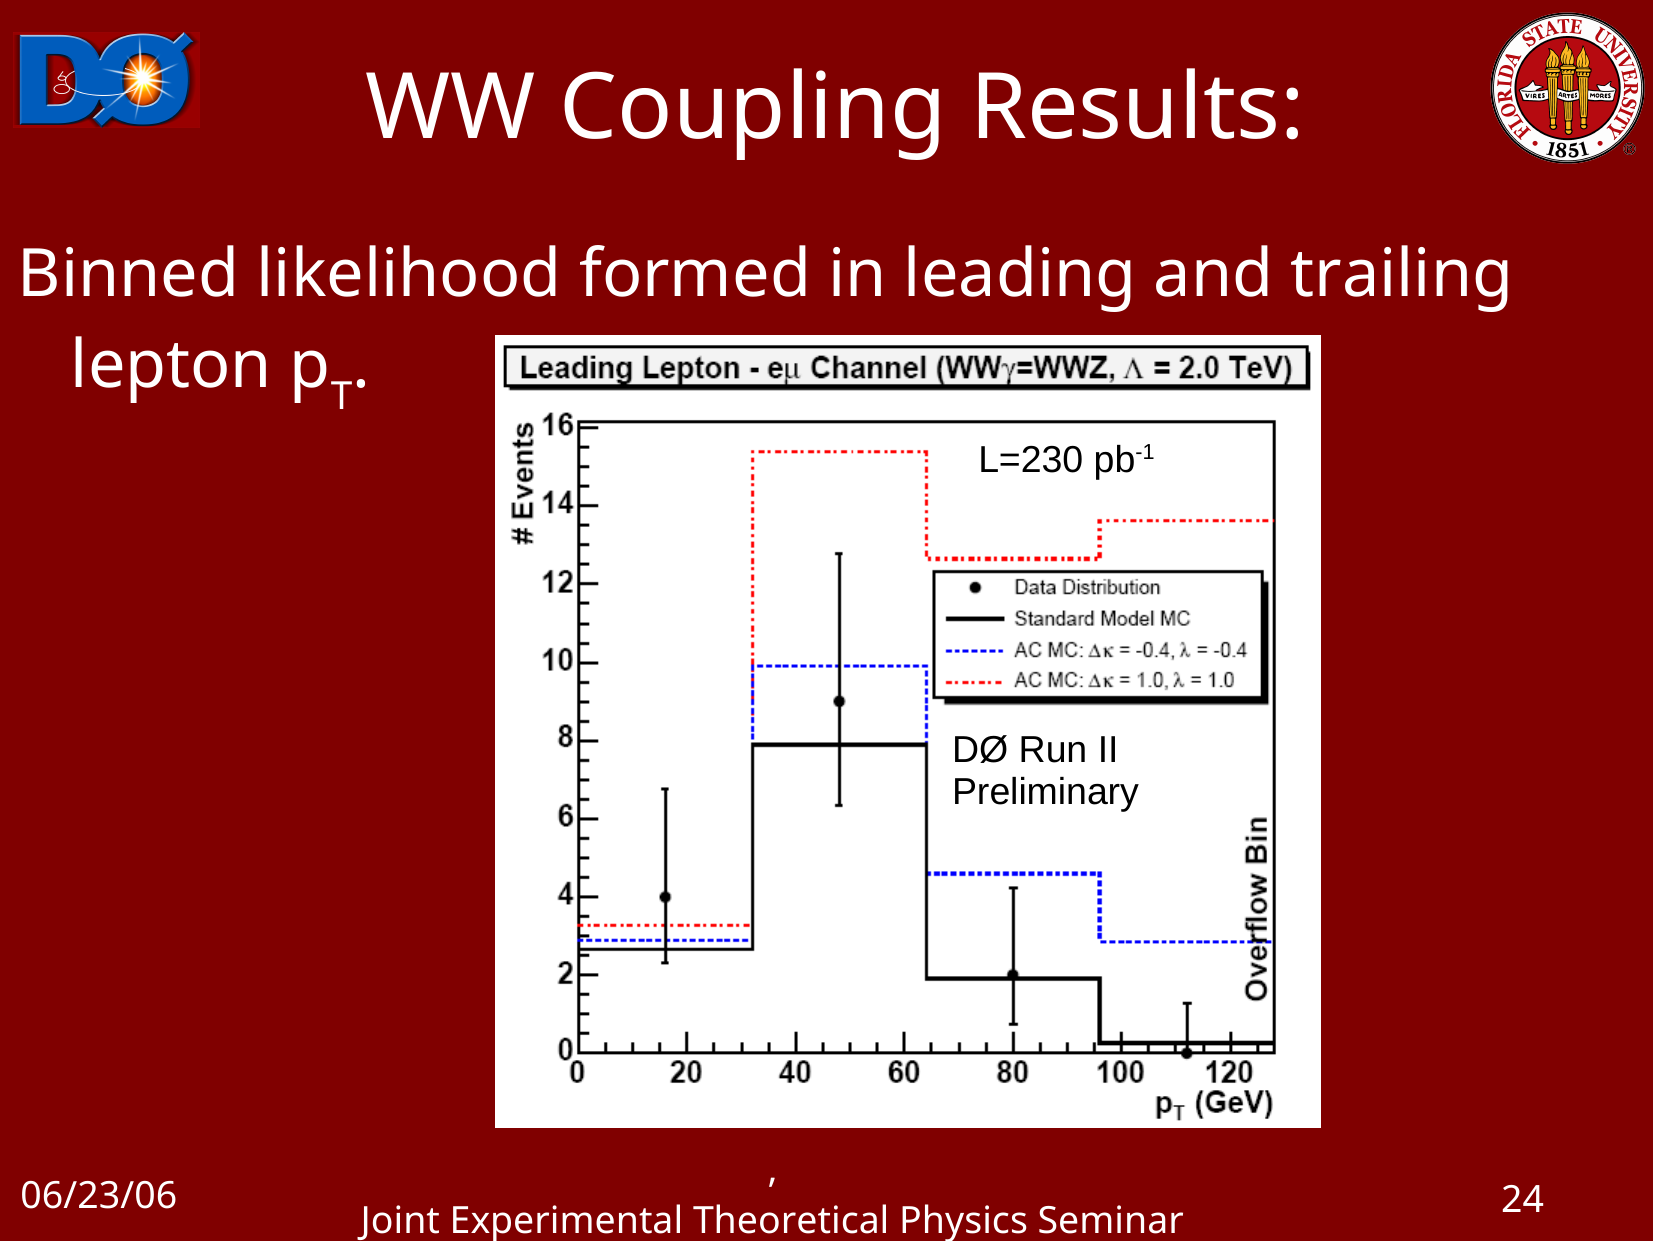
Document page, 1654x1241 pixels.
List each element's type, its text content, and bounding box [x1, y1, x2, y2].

text_box L=230 pb-1 [963, 430, 1233, 488]
title WW Coupling Results: [196, 0, 1475, 208]
picture [1489, 11, 1646, 165]
picture [13, 32, 196, 128]
text_box DØ Run II Preliminary [937, 720, 1179, 820]
list Binned likelihood formed in leading and trailing lepton pT. [0, 225, 1591, 561]
picture [495, 335, 1321, 1128]
